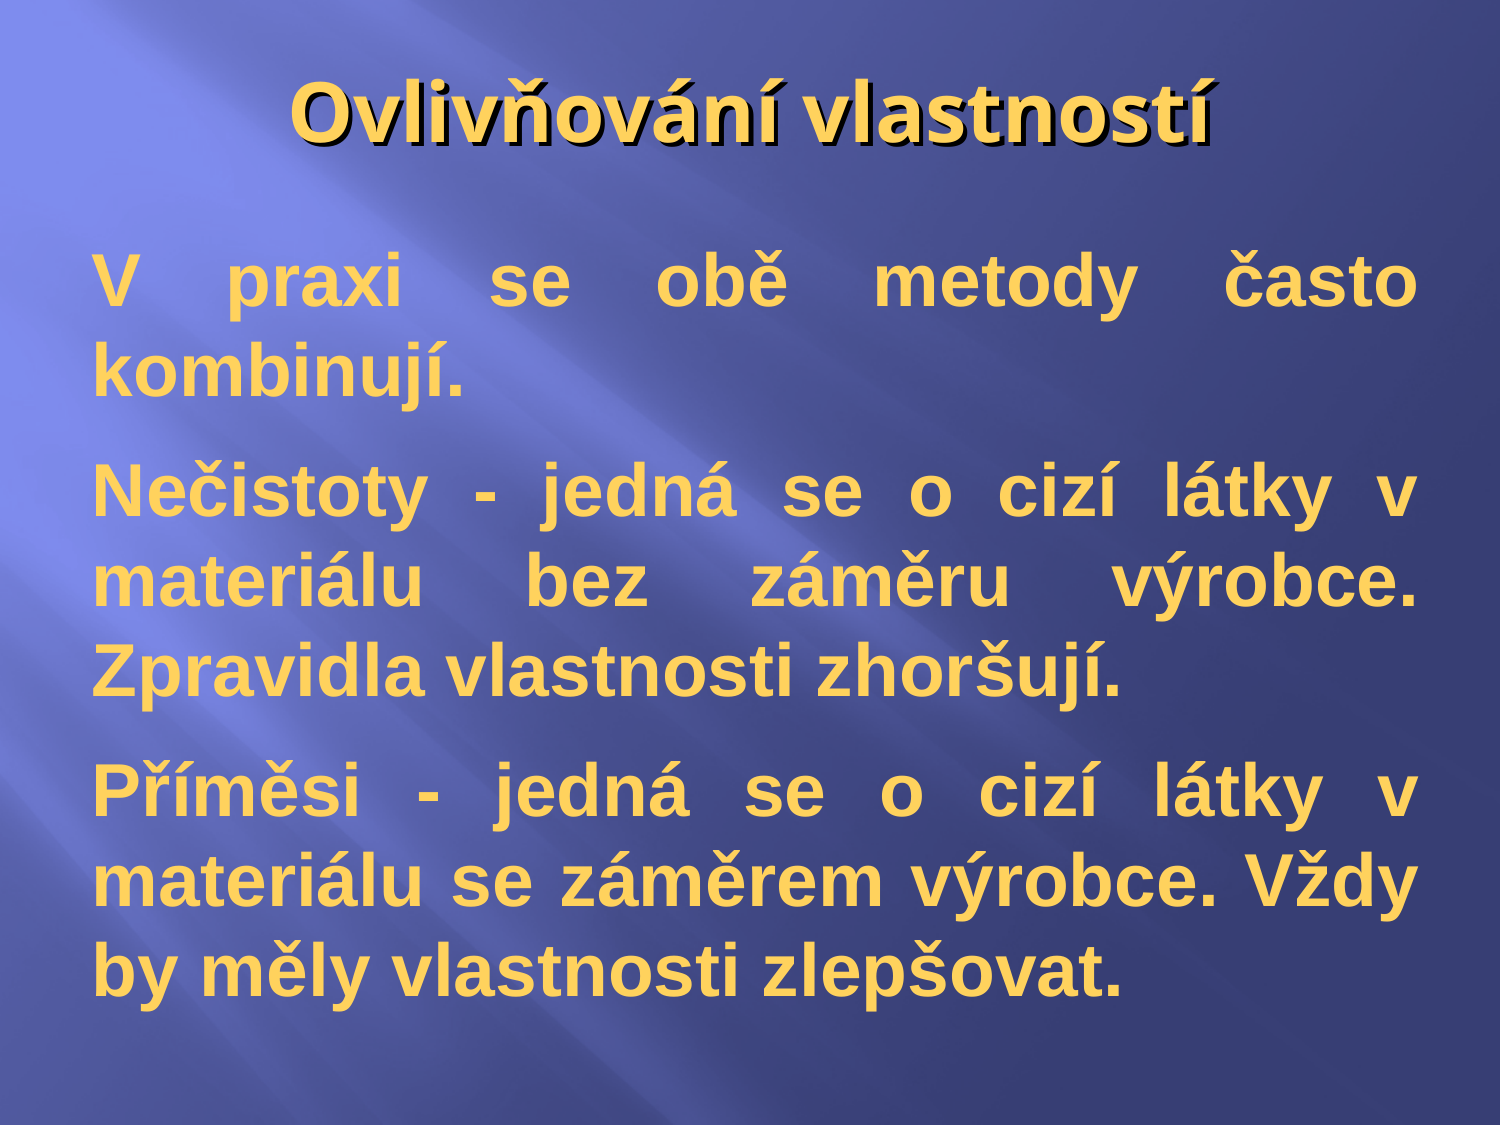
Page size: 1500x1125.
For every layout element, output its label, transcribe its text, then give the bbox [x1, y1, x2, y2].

text_box V praxi se obě metody často kombinují. Nečistoty - jedná se o cizí látky v materiálu bez záměru výrobce. Zpravidla vlastnosti zhoršují. Příměsi - jedná se o cizí látky v materiálu se záměrem výrobce. Vždy by měly vlastnosti zlepšovat. [76, 208, 1436, 1035]
title Ovlivňování vlastností [75, 45, 1426, 173]
picture [0, 0, 1500, 1125]
